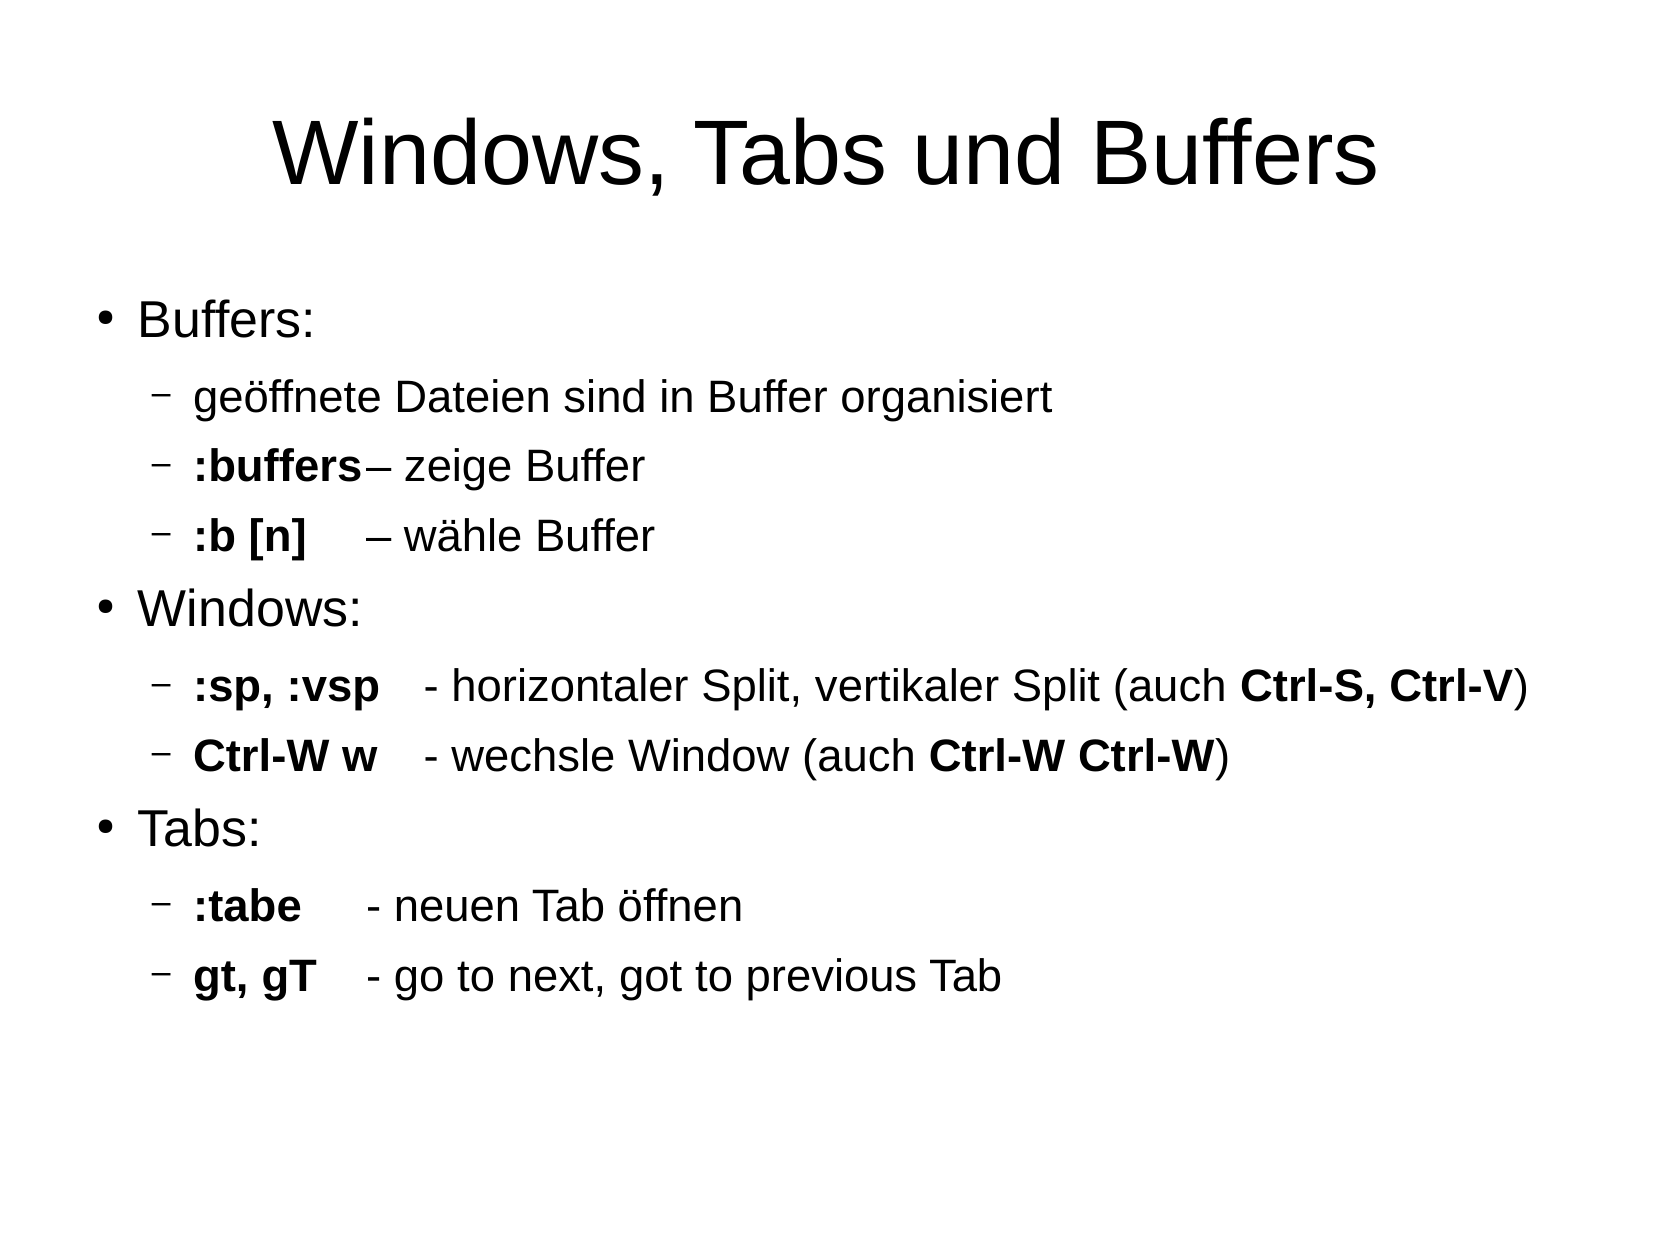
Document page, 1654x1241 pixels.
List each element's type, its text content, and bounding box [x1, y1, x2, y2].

title Windows, Tabs und Buffers [82, 49, 1571, 257]
list Buffers: geöffnete Dateien sind in Buffer organisiert :buffers – zeige Buffer :b [n] – wähle Buffer Windows: :sp, :vsp - horizontaler Split, vertikaler Split (auch Ctrl-S, Ctrl-V) Ctrl-W w - wechsle Window (auch Ctrl-W Ctrl-W) Tabs: :tabe - neuen Tab öffnen gt, gT - go to next, got to previous Tab [82, 290, 1571, 1010]
